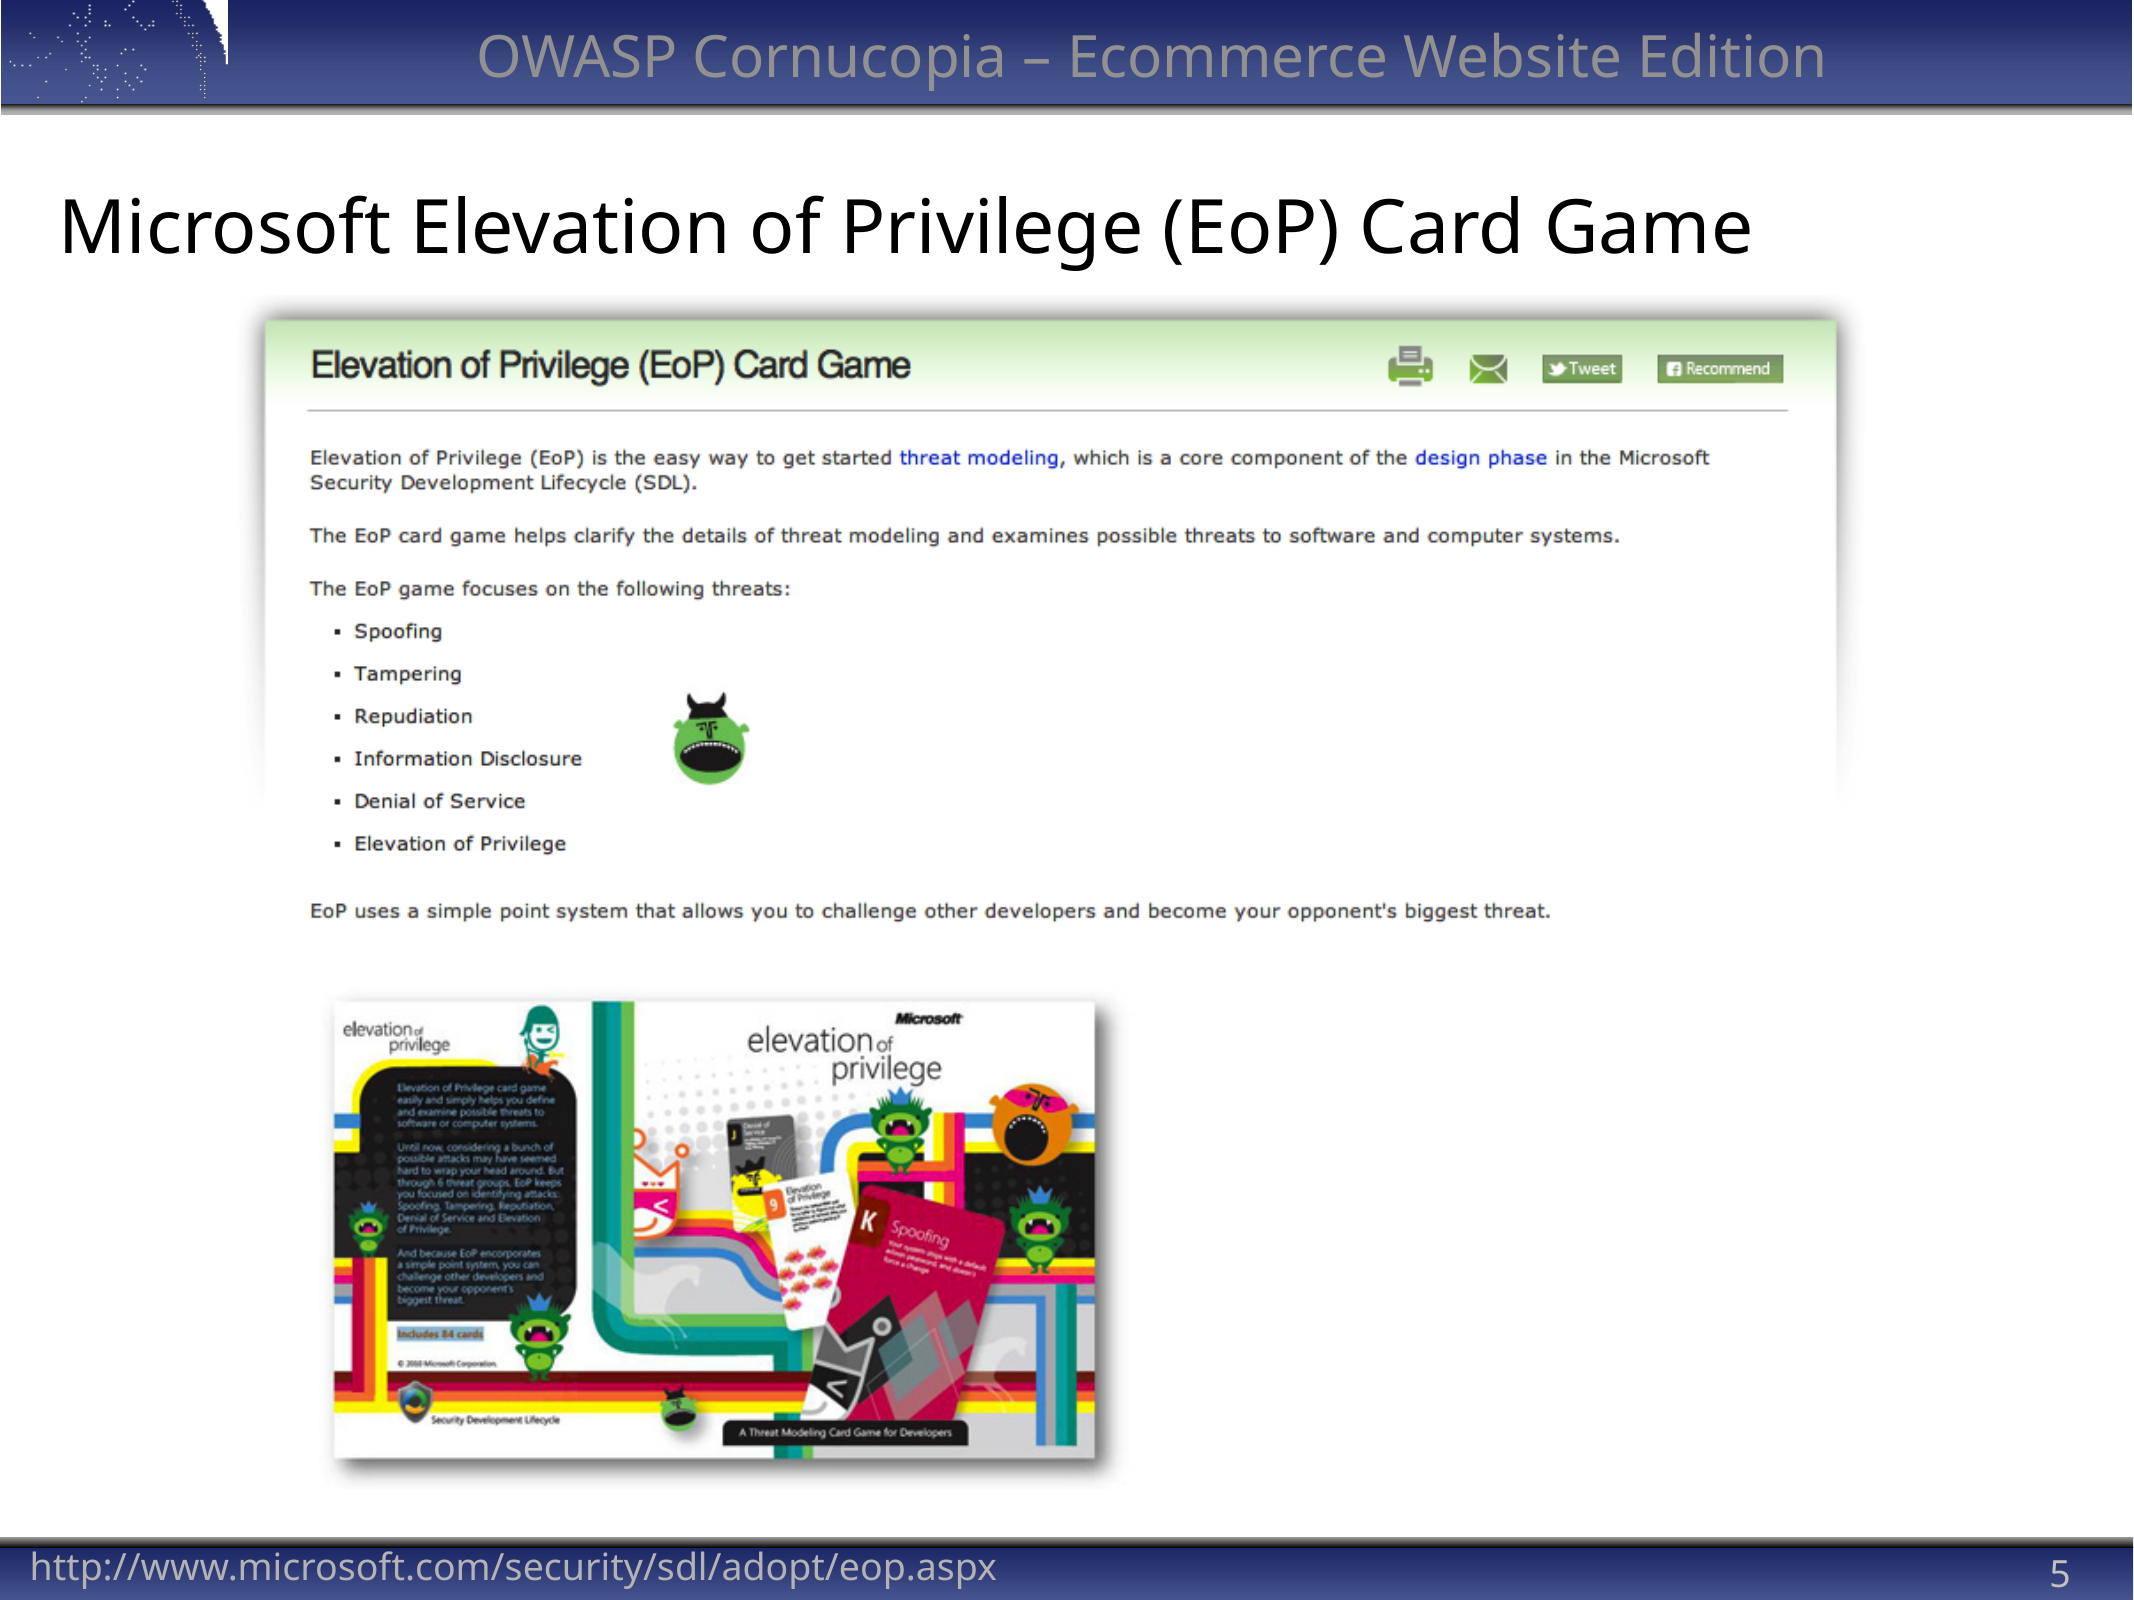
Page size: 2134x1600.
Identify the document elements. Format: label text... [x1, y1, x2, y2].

picture [236, 295, 1867, 1490]
list http://www.microsoft.com/security/sdl/adopt/eop.aspx [29, 1540, 2038, 1600]
title Microsoft Elevation of Privilege (EoP) Card Game [58, 124, 2126, 325]
